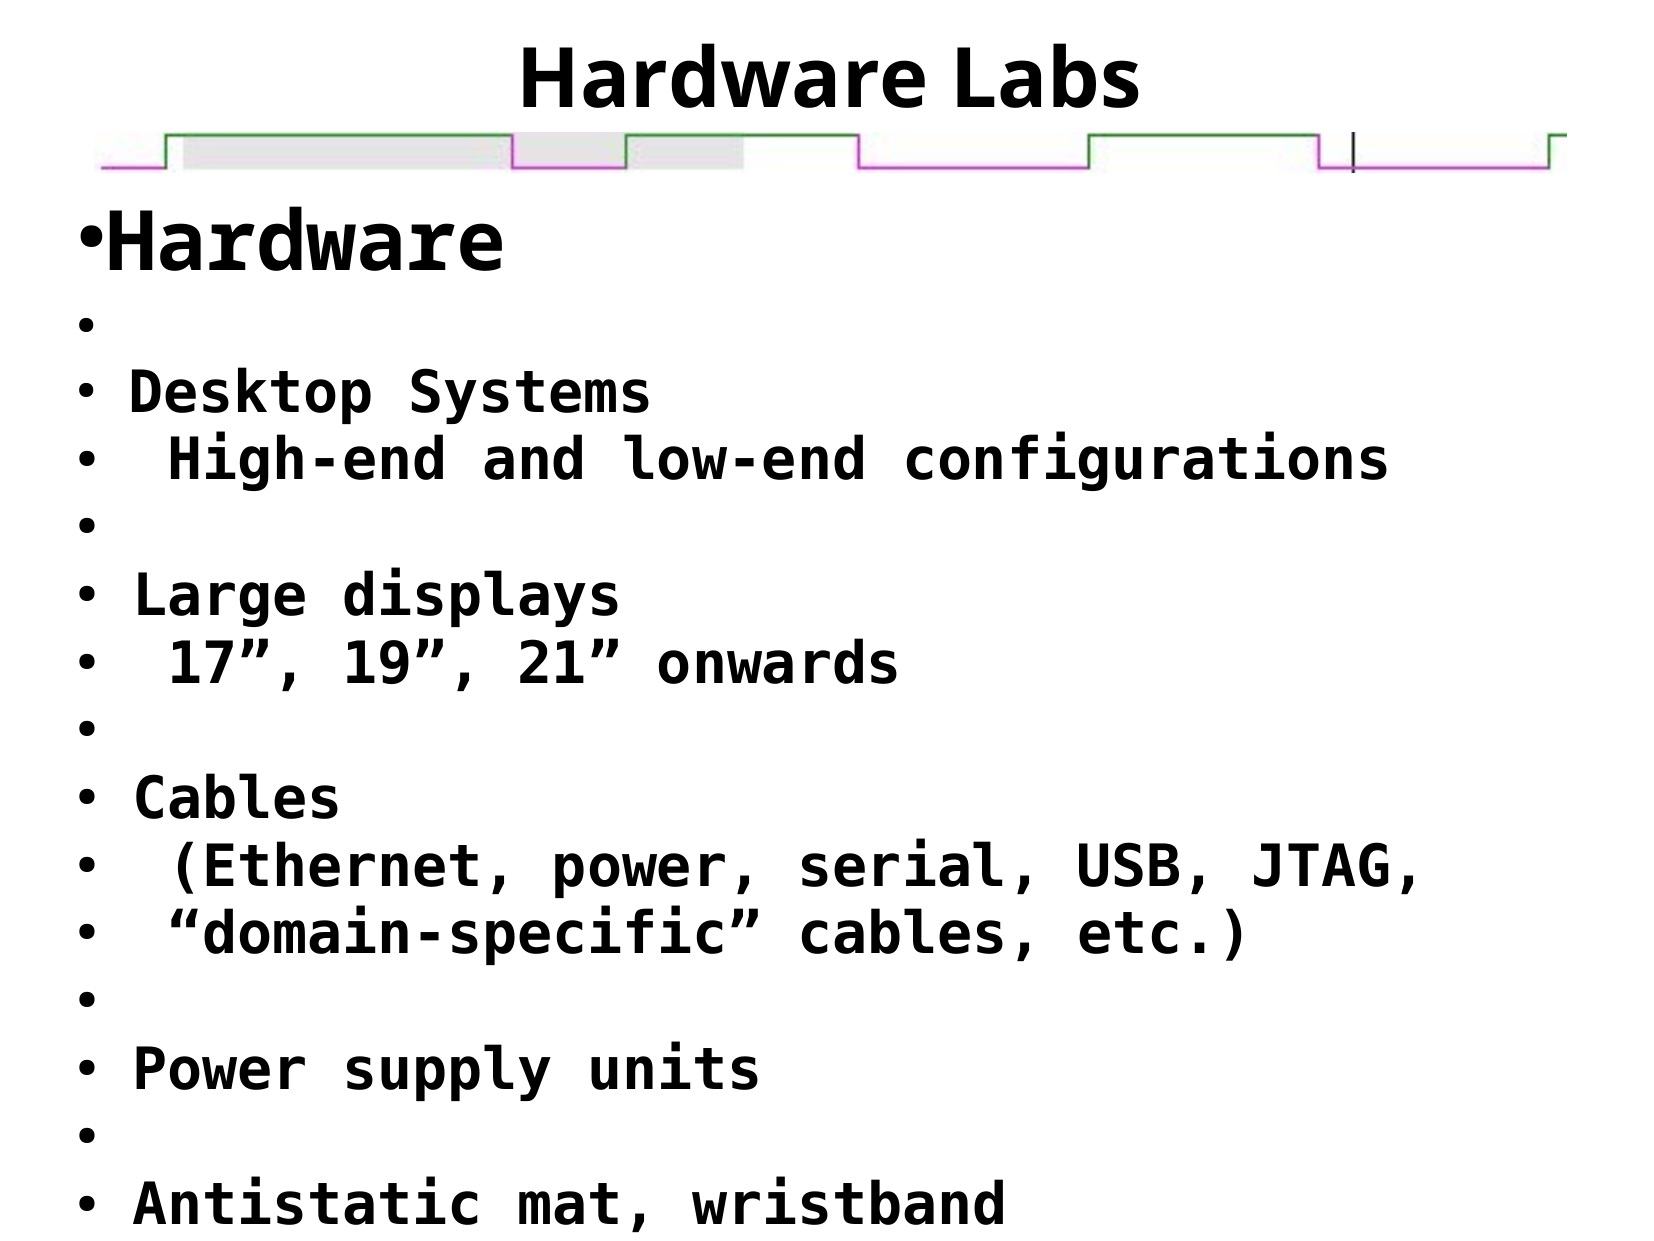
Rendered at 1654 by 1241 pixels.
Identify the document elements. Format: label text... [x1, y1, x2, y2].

text_box Hardware Desktop Systems High-end and low-end configurations Large displays 17”, 19”, 21” onwards Cables (Ethernet, power, serial, USB, JTAG, “domain-specific” cables, etc.) Power supply units Antistatic mat, wristband [76, 181, 1476, 1241]
text_box Hardware Labs [516, 18, 1316, 127]
picture [94, 132, 1567, 173]
